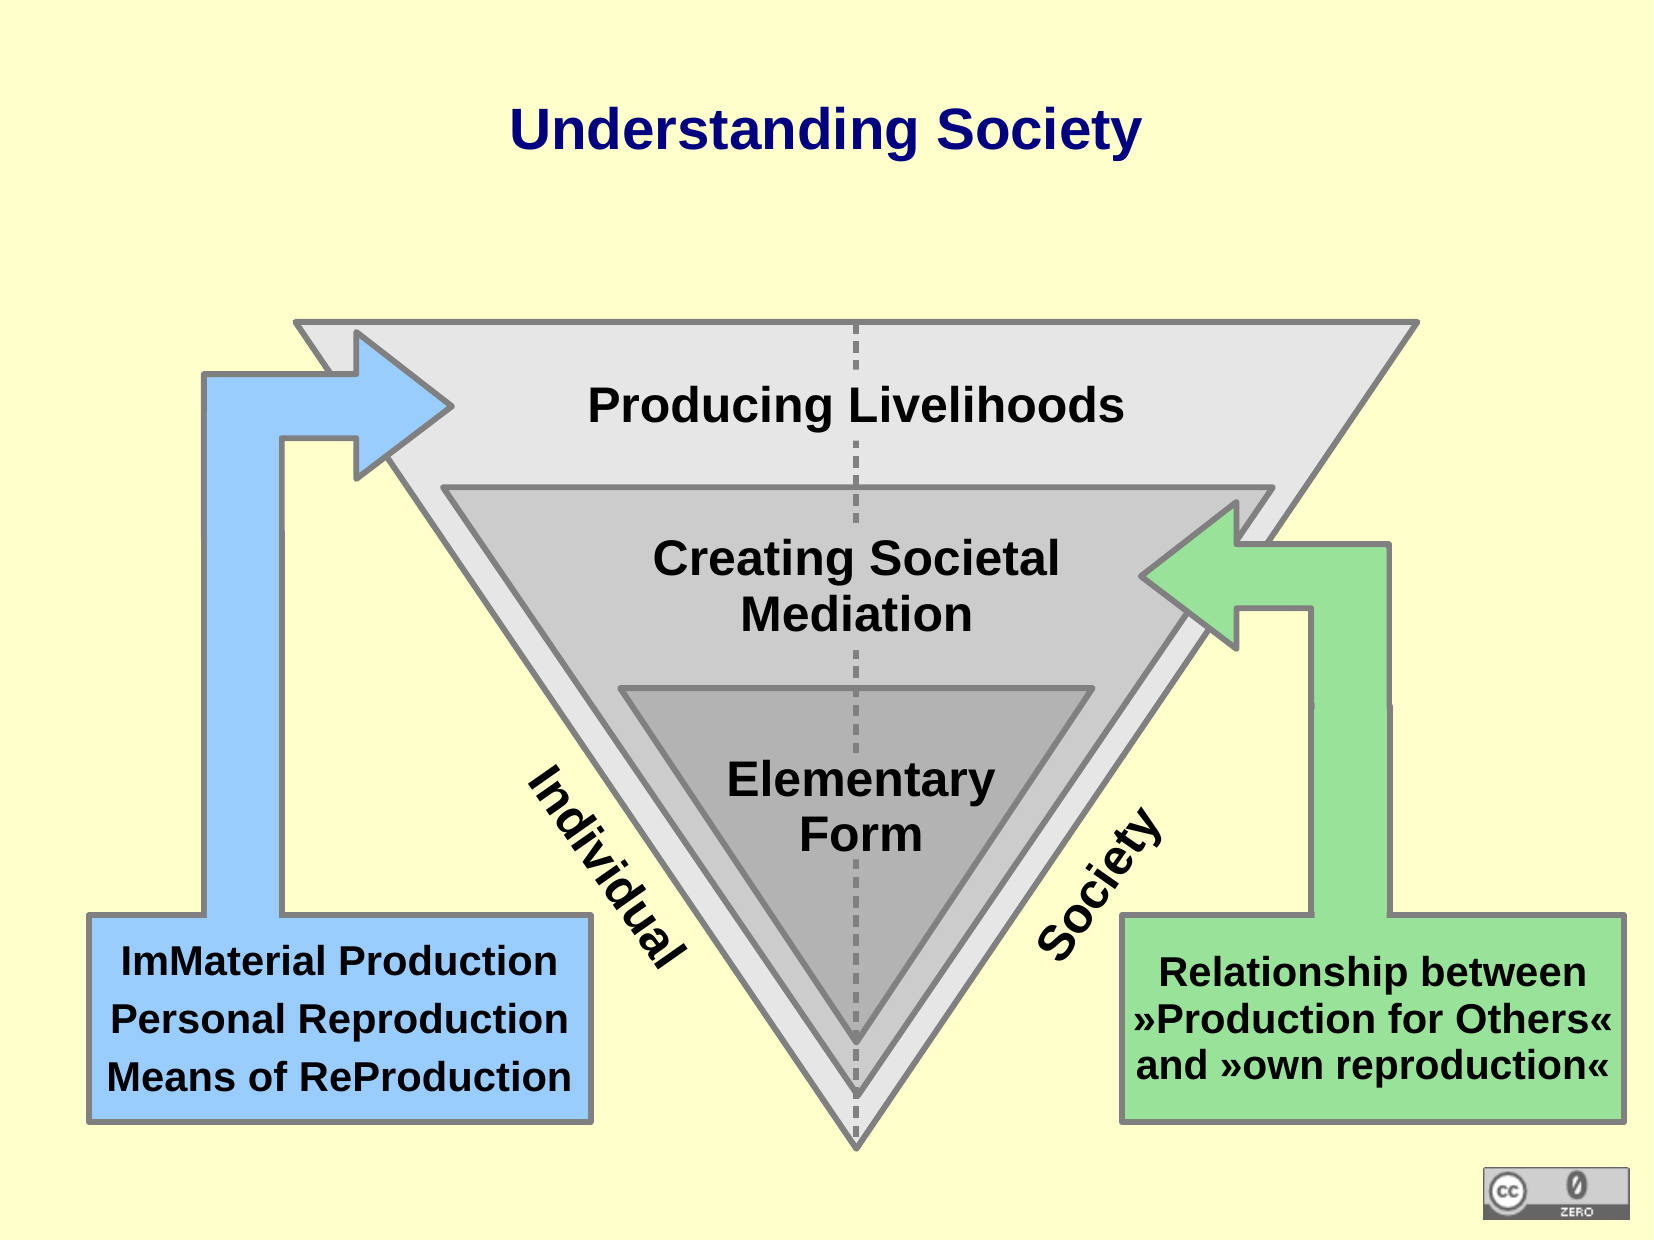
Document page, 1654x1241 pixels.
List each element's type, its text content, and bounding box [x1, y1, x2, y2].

text_box Producing Livelihoods [572, 369, 1141, 441]
text_box [203, 321, 1418, 1145]
title Understanding Society [82, 56, 1571, 203]
text_box Relationship between »Production for Others« and »own reproduction« [1122, 915, 1625, 1123]
text_box Elementary Form [726, 750, 997, 864]
picture [1483, 1167, 1630, 1220]
text_box ImMaterial Production Personal Reproduction Means of ReProduction [88, 915, 591, 1123]
text_box Individual [503, 739, 713, 996]
text_box Society [1009, 778, 1188, 990]
text_box Creating Societal Mediation [637, 522, 1076, 651]
